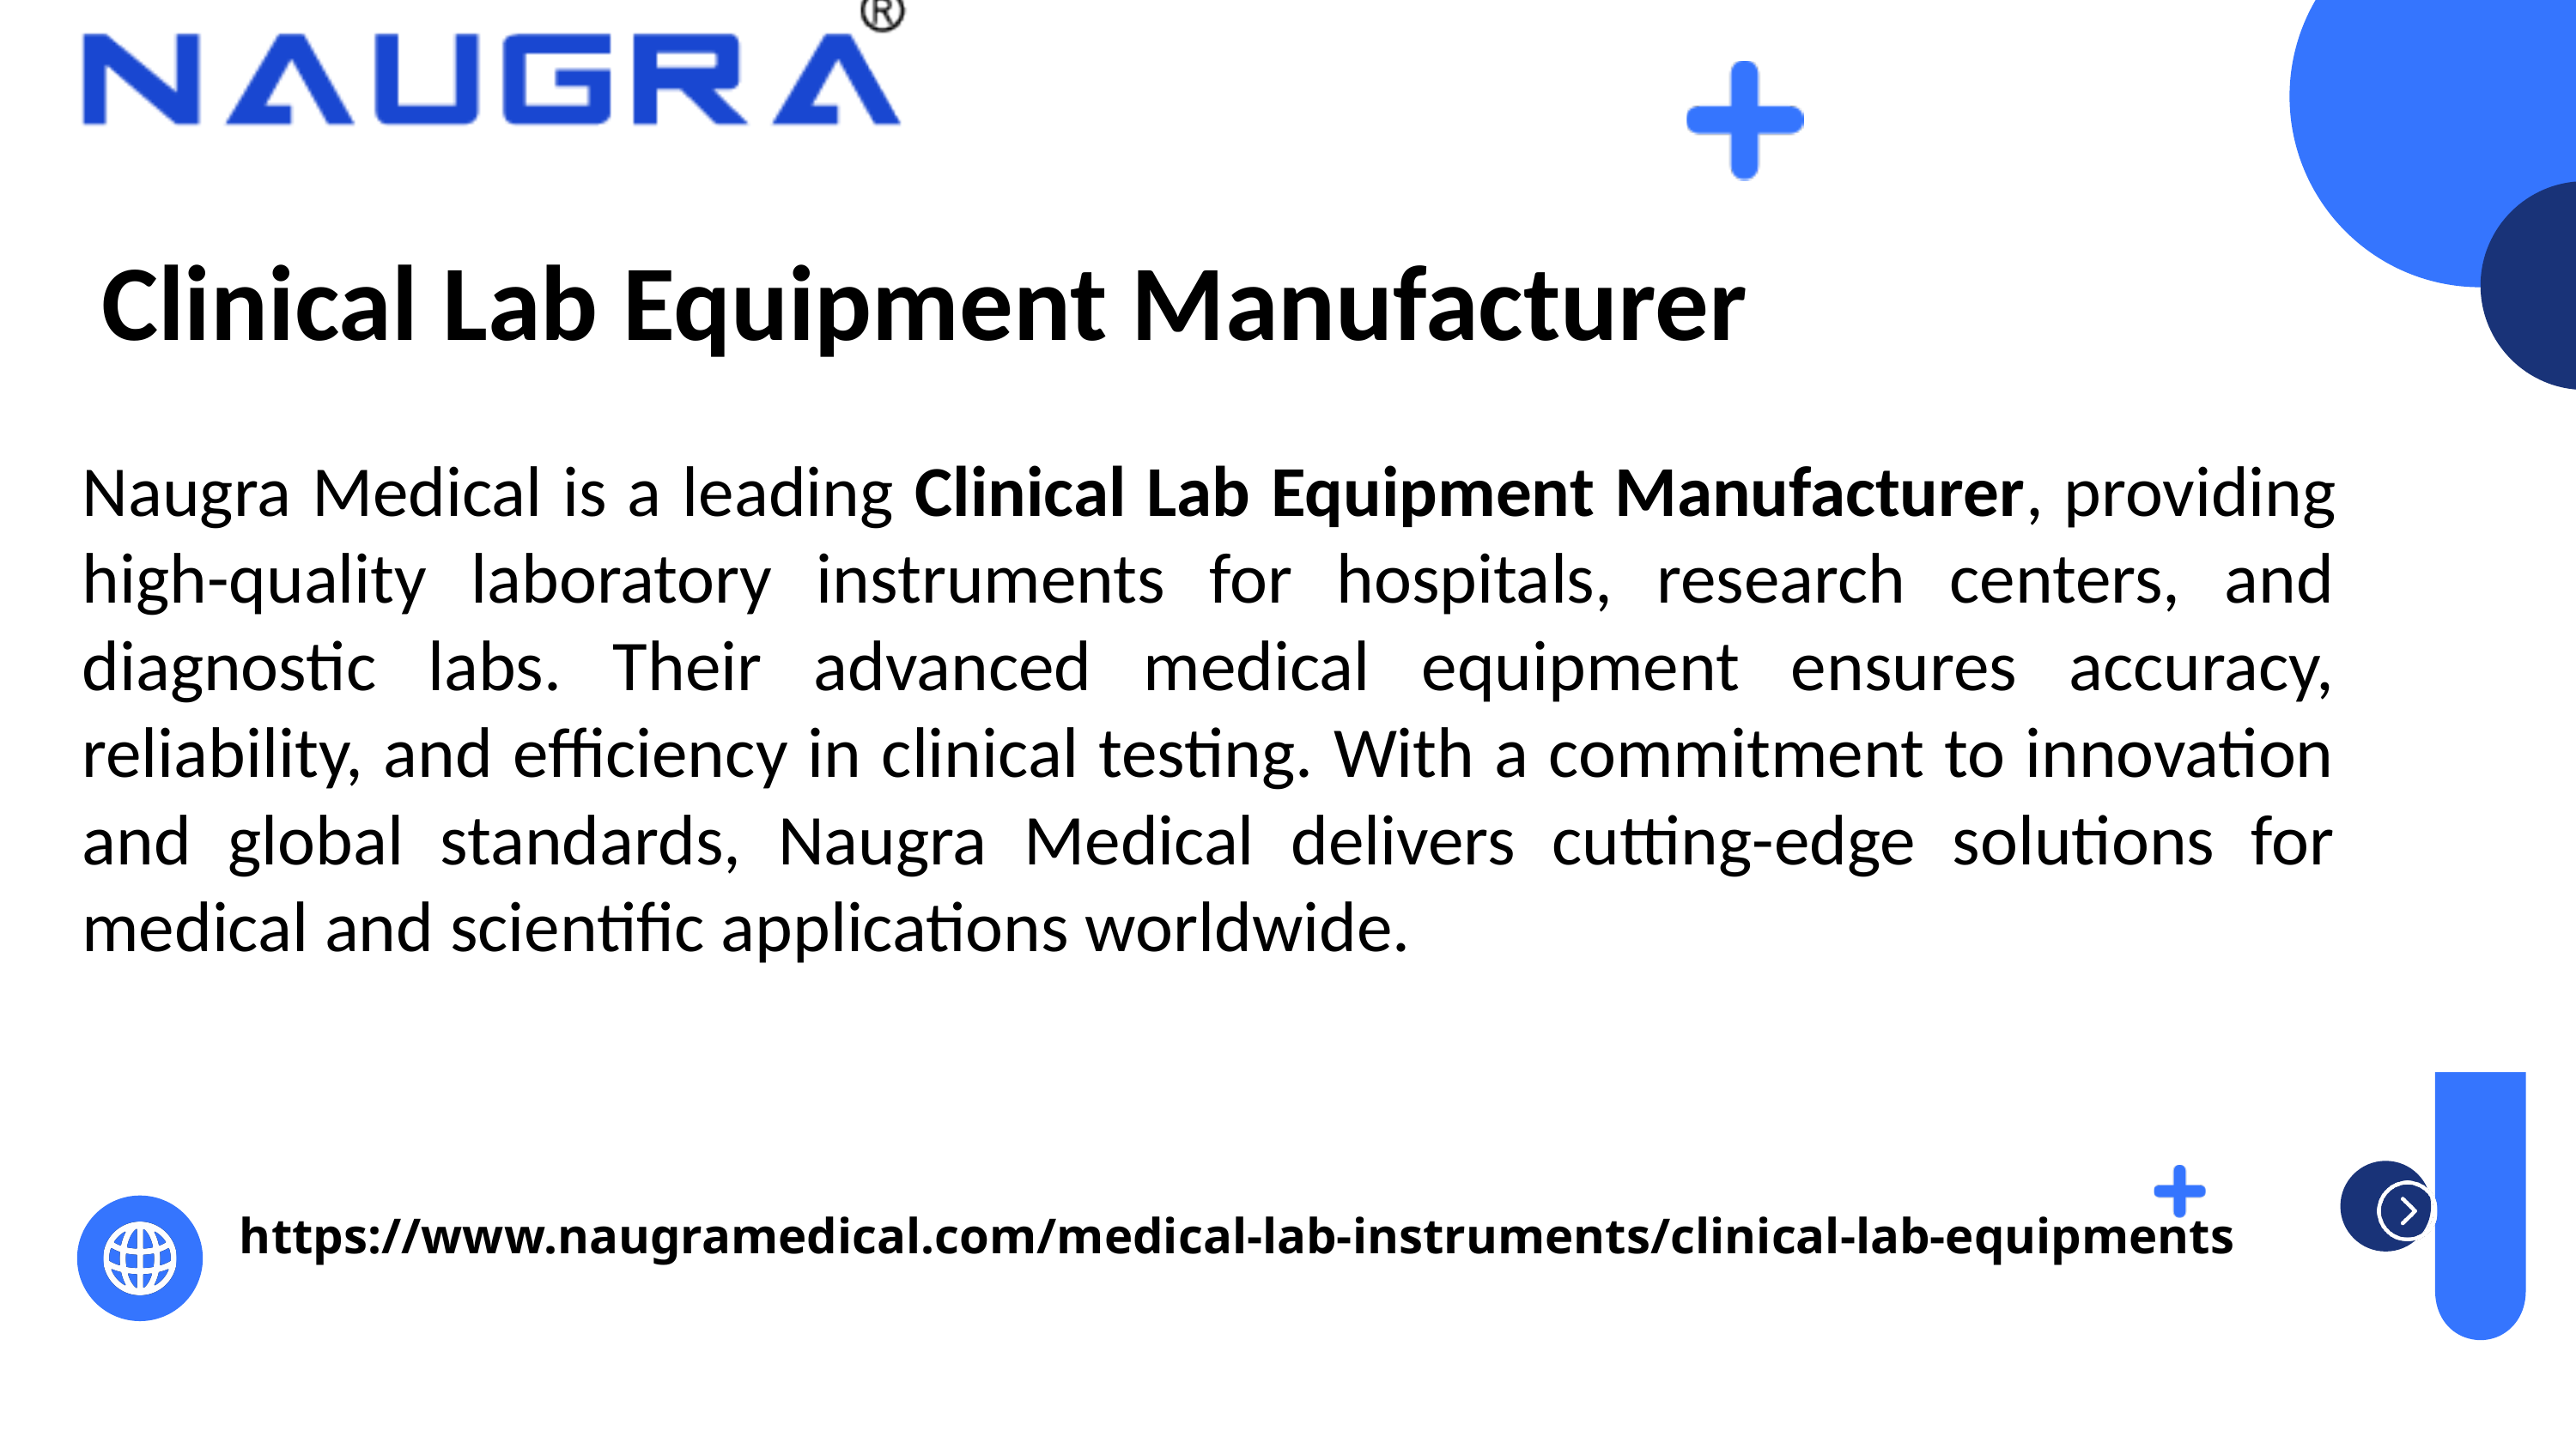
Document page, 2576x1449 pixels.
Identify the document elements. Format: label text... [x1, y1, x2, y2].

text_box [76, 1195, 204, 1322]
text_box [2340, 1072, 2526, 1341]
text_box Clinical Lab Equipment Manufacturer [101, 233, 2238, 362]
text_box Naugra Medical is a leading Clinical Lab Equipment Manufacturer, providing high-quality laboratory instruments for hospitals, research centers, and diagnostic labs. Their advanced medical equipment ensures accuracy, reliability, and efficiency in clinical testing. With a commitment to innovation and global standards, Naugra Medical delivers cutting-edge solutions for medical and scientific applications worldwide. [82, 357, 2336, 967]
text_box https://www.naugramedical.com/medical-lab-instruments/clinical-lab-equipments [239, 1203, 2336, 1264]
text_box [76, 0, 920, 130]
text_box [1686, 61, 1804, 182]
text_box [2154, 1165, 2206, 1203]
text_box [2289, 0, 2576, 390]
